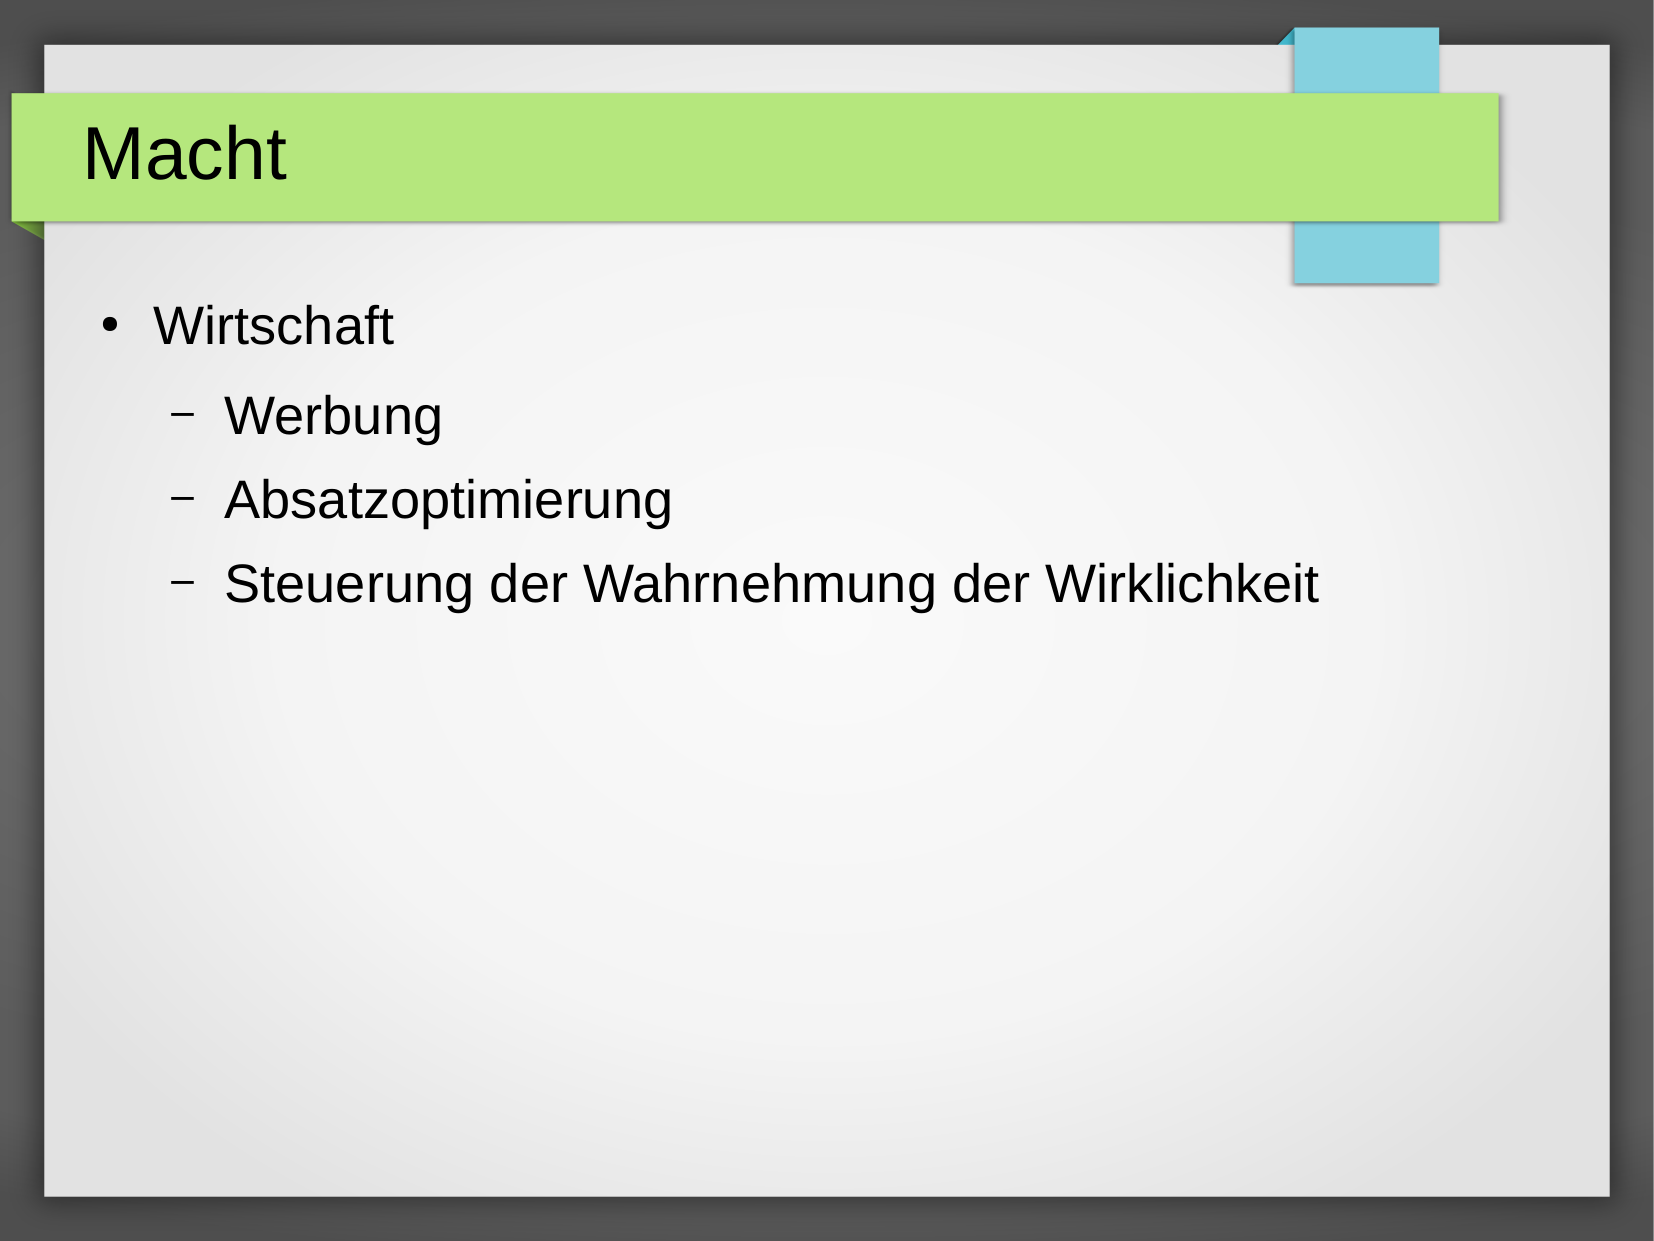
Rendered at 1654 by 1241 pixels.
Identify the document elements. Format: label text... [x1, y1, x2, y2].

picture [0, 0, 1654, 1241]
list Wirtschaft Werbung Absatzoptimierung Steuerung der Wahrnehmung der Wirklichkeit [82, 295, 1571, 1015]
title Macht [82, 94, 1264, 213]
